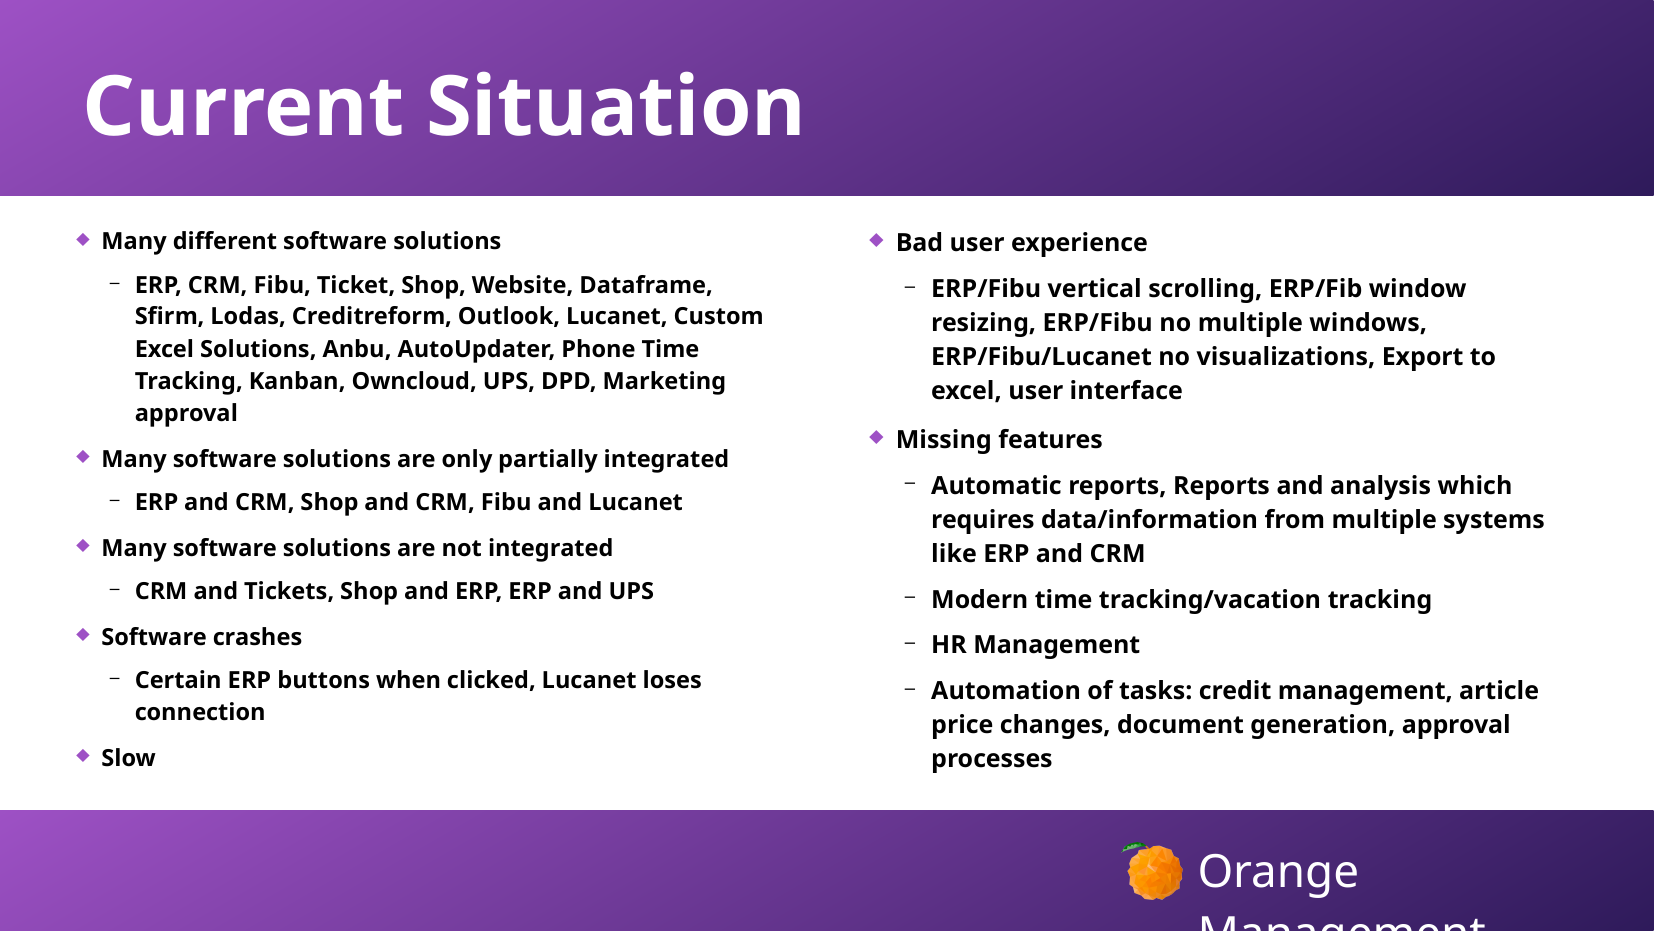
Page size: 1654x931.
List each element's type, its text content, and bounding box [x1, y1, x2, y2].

text_box [1205, 921, 1209, 931]
text_box [1423, 927, 1434, 931]
text_box [1381, 927, 1391, 931]
text_box [0, 810, 1654, 931]
list Many different software solutions ERP, CRM, Fibu, Ticket, Shop, Website, Dataframe, Sfirm, Lodas, Creditreform, Outlook, Lucanet, Custom Excel Solutions, Anbu, AutoUpdater, Phone Time Tracking, Kanban, Owncloud, UPS, DPD, Marketing approval Many software solutions are only partially integrated ERP and CRM, Shop and CRM, Fibu and Lucanet Many software solutions are not integrated CRM and Tickets, Shop and ERP, ERP and UPS Software crashes Certain ERP buttons when clicked, Lucanet loses connection Slow [68, 225, 768, 781]
text_box [0, 0, 1654, 196]
text_box Orange Management [1182, 830, 1648, 907]
list Bad user experience ERP/Fibu vertical scrolling, ERP/Fib window resizing, ERP/Fibu no multiple windows, ERP/Fibu/Lucanet no visualizations, Export to excel, user interface Missing features Automatic reports, Reports and analysis which requires data/information from multiple systems like ERP and CRM Modern time tracking/vacation tracking HR Management Automation of tasks: credit management, article price changes, document generation, approval processes [860, 225, 1561, 781]
text_box [1450, 927, 1461, 931]
text_box [1273, 927, 1284, 931]
title Current Situation [82, 25, 1571, 181]
text_box [1355, 927, 1366, 931]
text_box [1326, 927, 1337, 931]
text_box [1396, 927, 1407, 931]
picture [1121, 842, 1182, 901]
